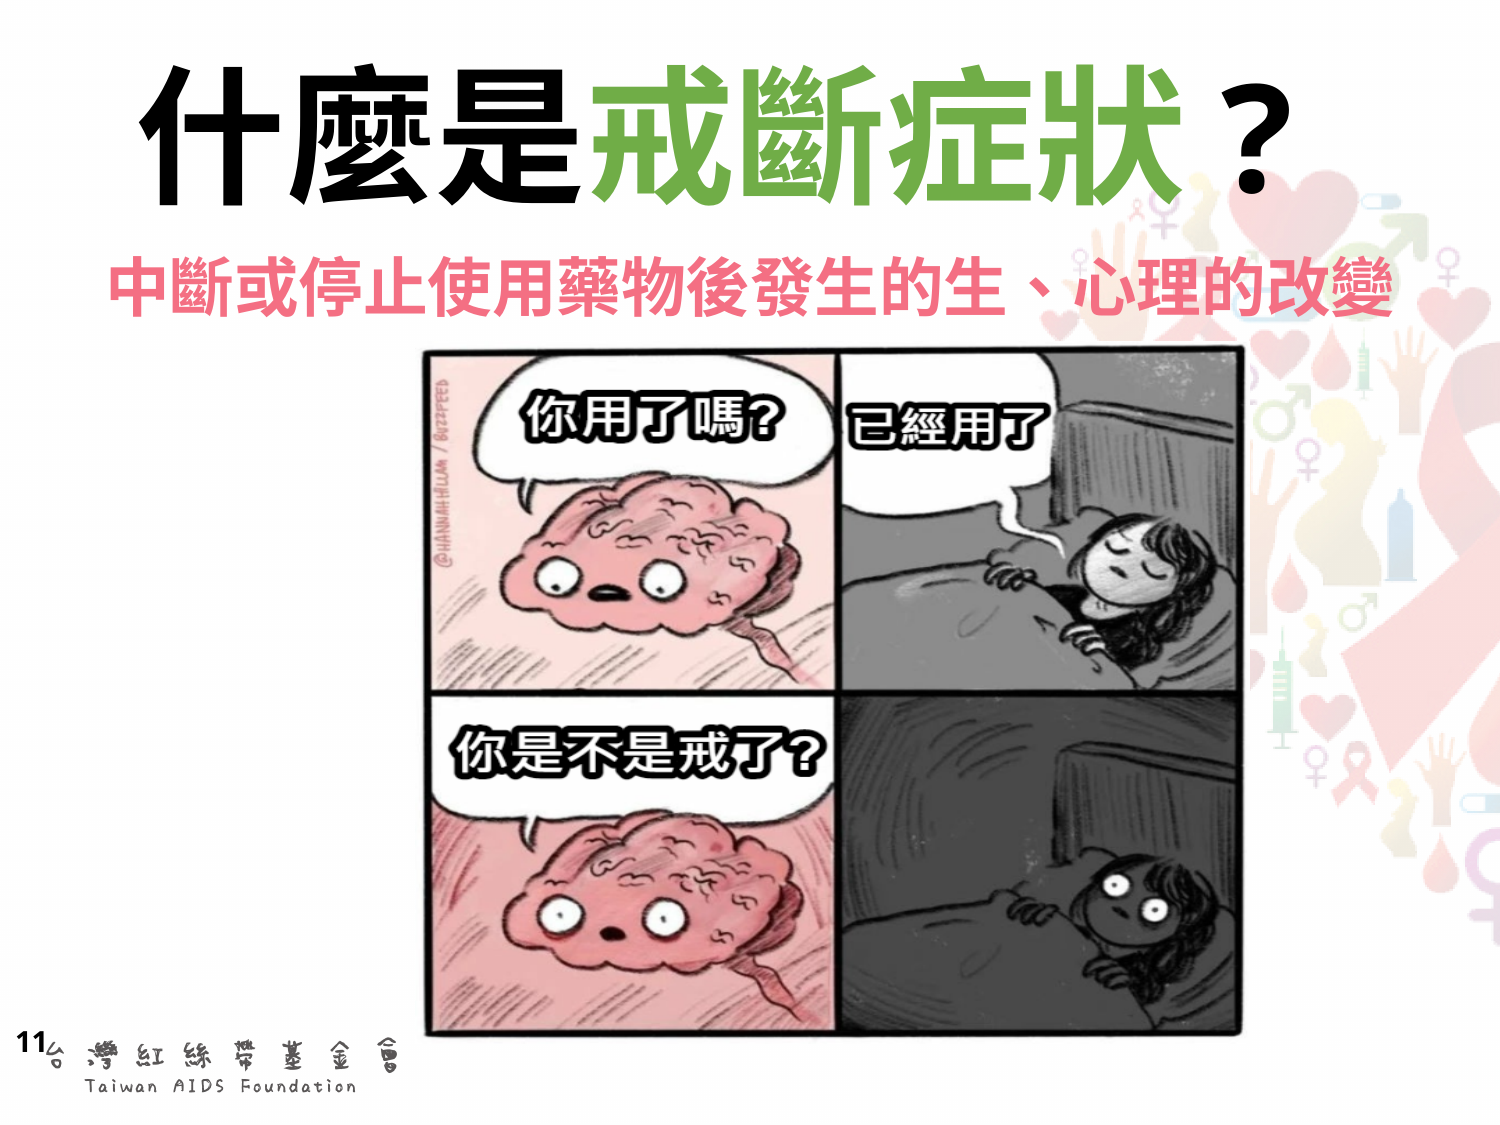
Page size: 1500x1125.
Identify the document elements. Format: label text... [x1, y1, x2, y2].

slide_number <編號> [0, 1013, 338, 1074]
subtitle 中斷或停止使用藥物後發生的生、心理的改變 [0, 248, 1500, 386]
title 什麼是戒斷症狀? [76, 51, 1352, 233]
picture [0, 0, 1500, 248]
picture [0, 341, 1500, 1125]
